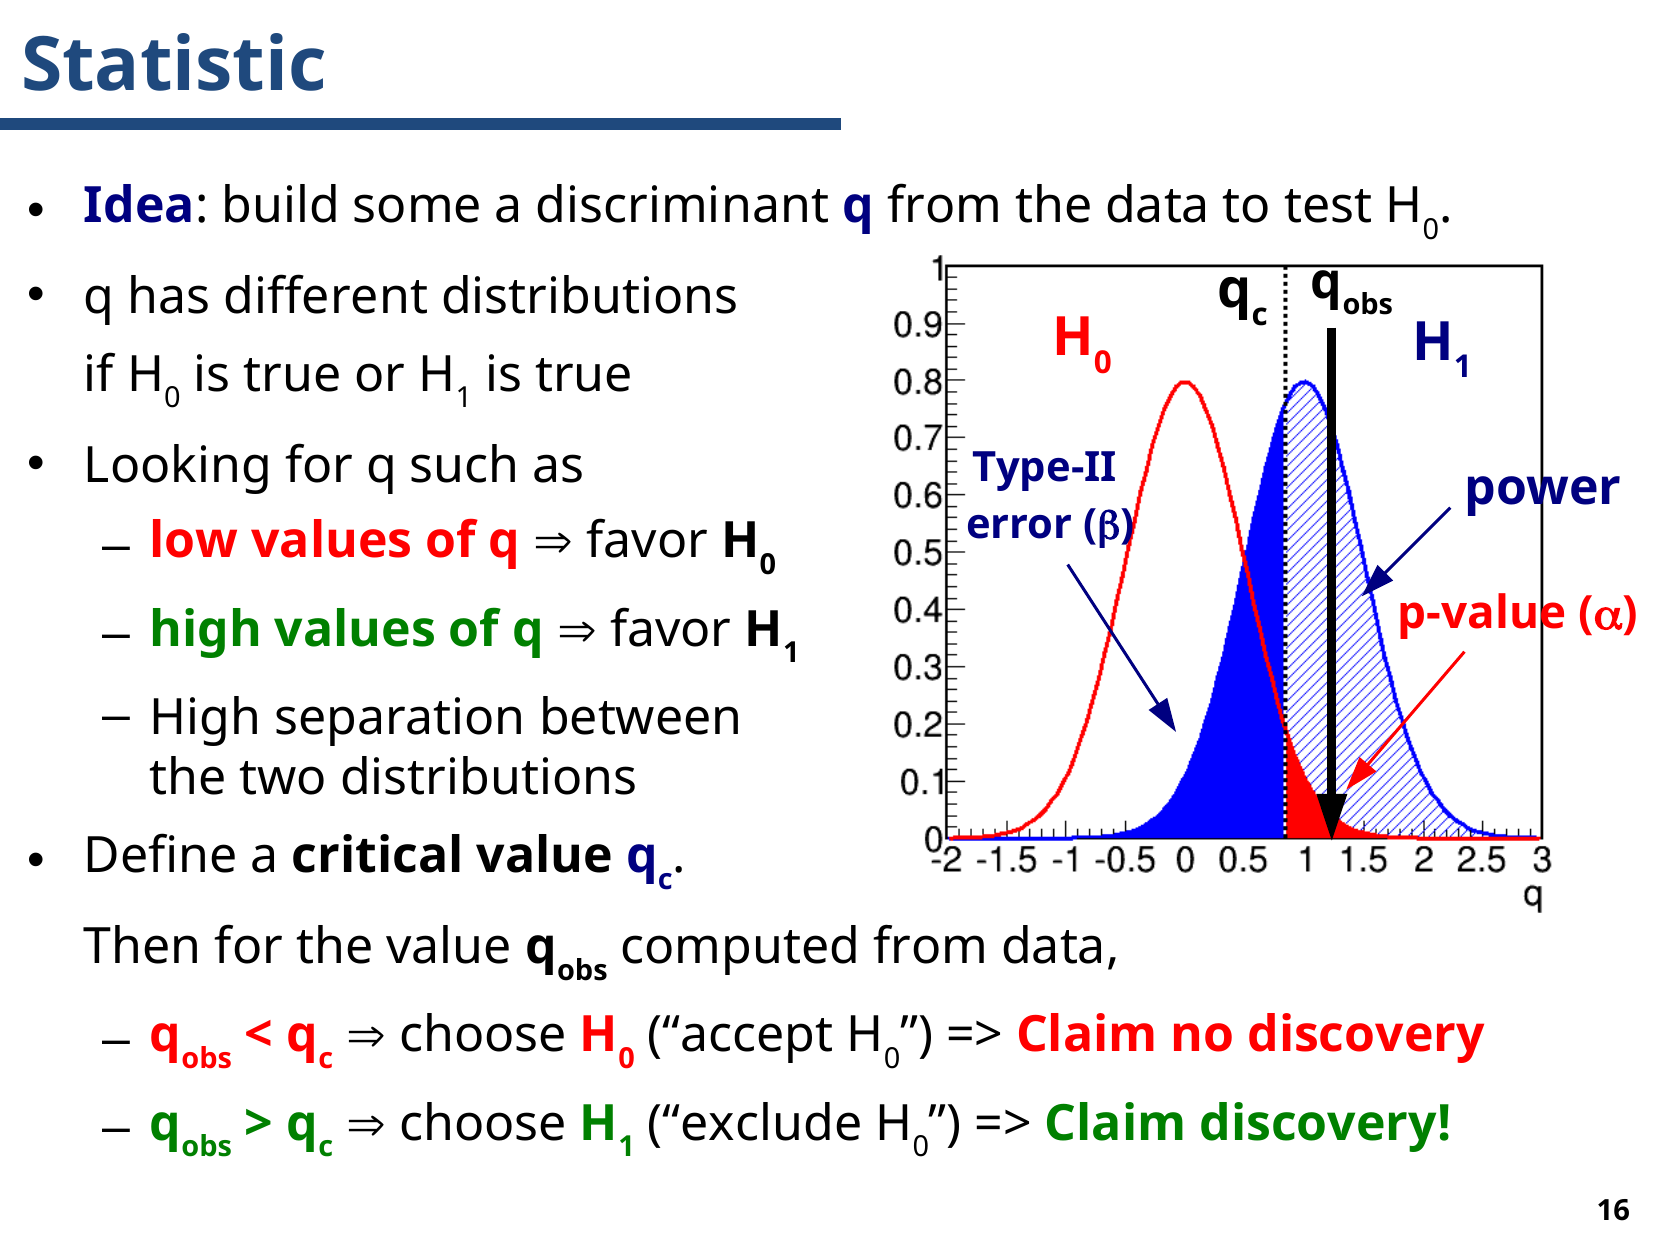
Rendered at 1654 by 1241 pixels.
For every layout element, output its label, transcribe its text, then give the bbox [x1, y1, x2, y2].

text_box qobs [1296, 237, 1410, 340]
text_box H1 [1397, 294, 1482, 404]
picture [1390, 512, 1563, 572]
text_box H0 [1037, 290, 1122, 400]
text_box Type-II error (b) [951, 429, 1142, 574]
picture [887, 242, 1563, 925]
title Statistic [6, 7, 1606, 113]
text_box p-value (a) [1383, 572, 1654, 659]
text_box power [1450, 444, 1631, 537]
text_box qc [1202, 242, 1289, 352]
list Idea: build some a discriminant q from the data to test H0. q has different distributions if H0 is true or H1 is true Looking for q such as low values of q Þ favor H0 high values of q Þ favor H1 High separation between the two distributions Define a critical value qc. Then for the value qobs computed from data, qobs < qc Þ choose H0 (“accept H0”) => Claim no discovery qobs > qc Þ choose H1 (“exclude H0”) => Claim discovery! [12, 165, 1640, 1214]
